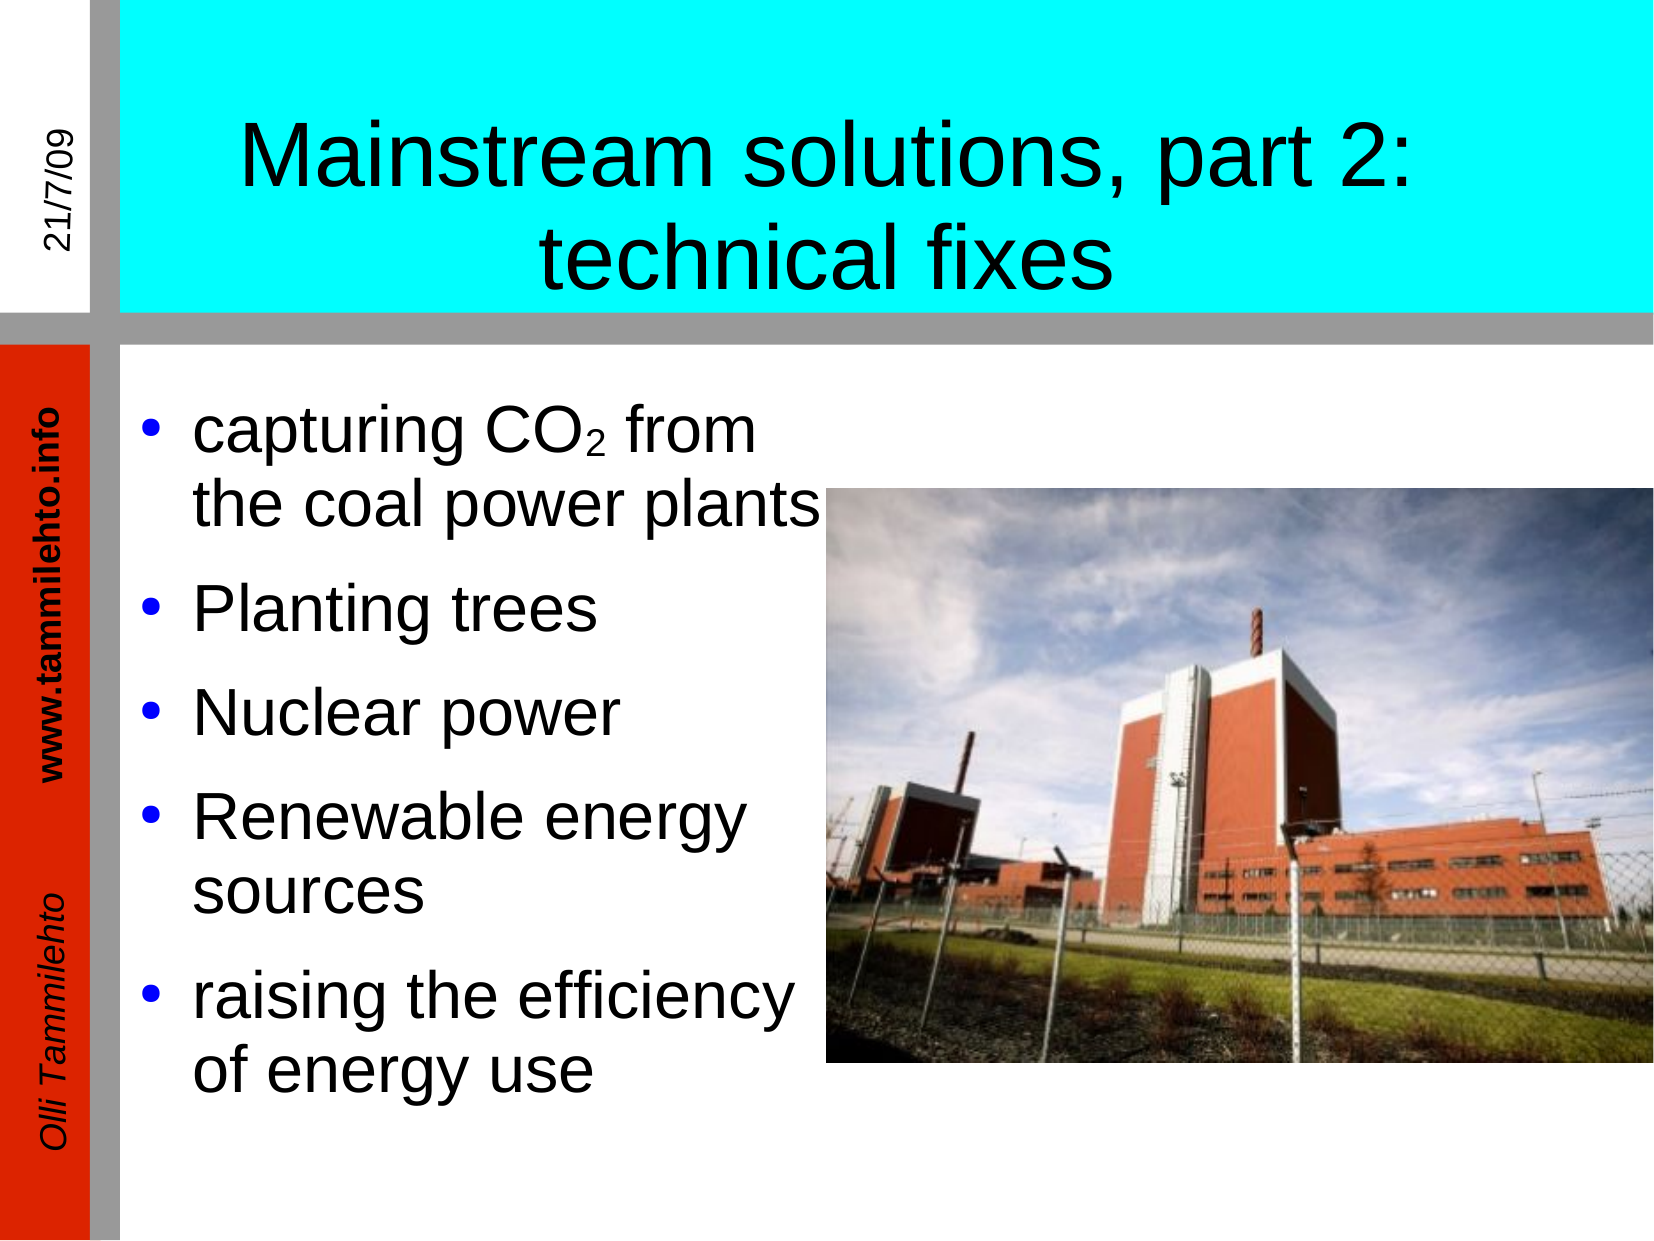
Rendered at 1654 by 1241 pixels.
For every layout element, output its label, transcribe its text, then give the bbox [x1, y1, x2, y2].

picture [826, 488, 1654, 1063]
list capturing CO2 from the coal power plants Planting trees Nuclear power Renewable energy sources raising the efficiency of energy use [121, 391, 827, 1211]
title Mainstream solutions, part 2: technical fixes [121, 103, 1534, 310]
